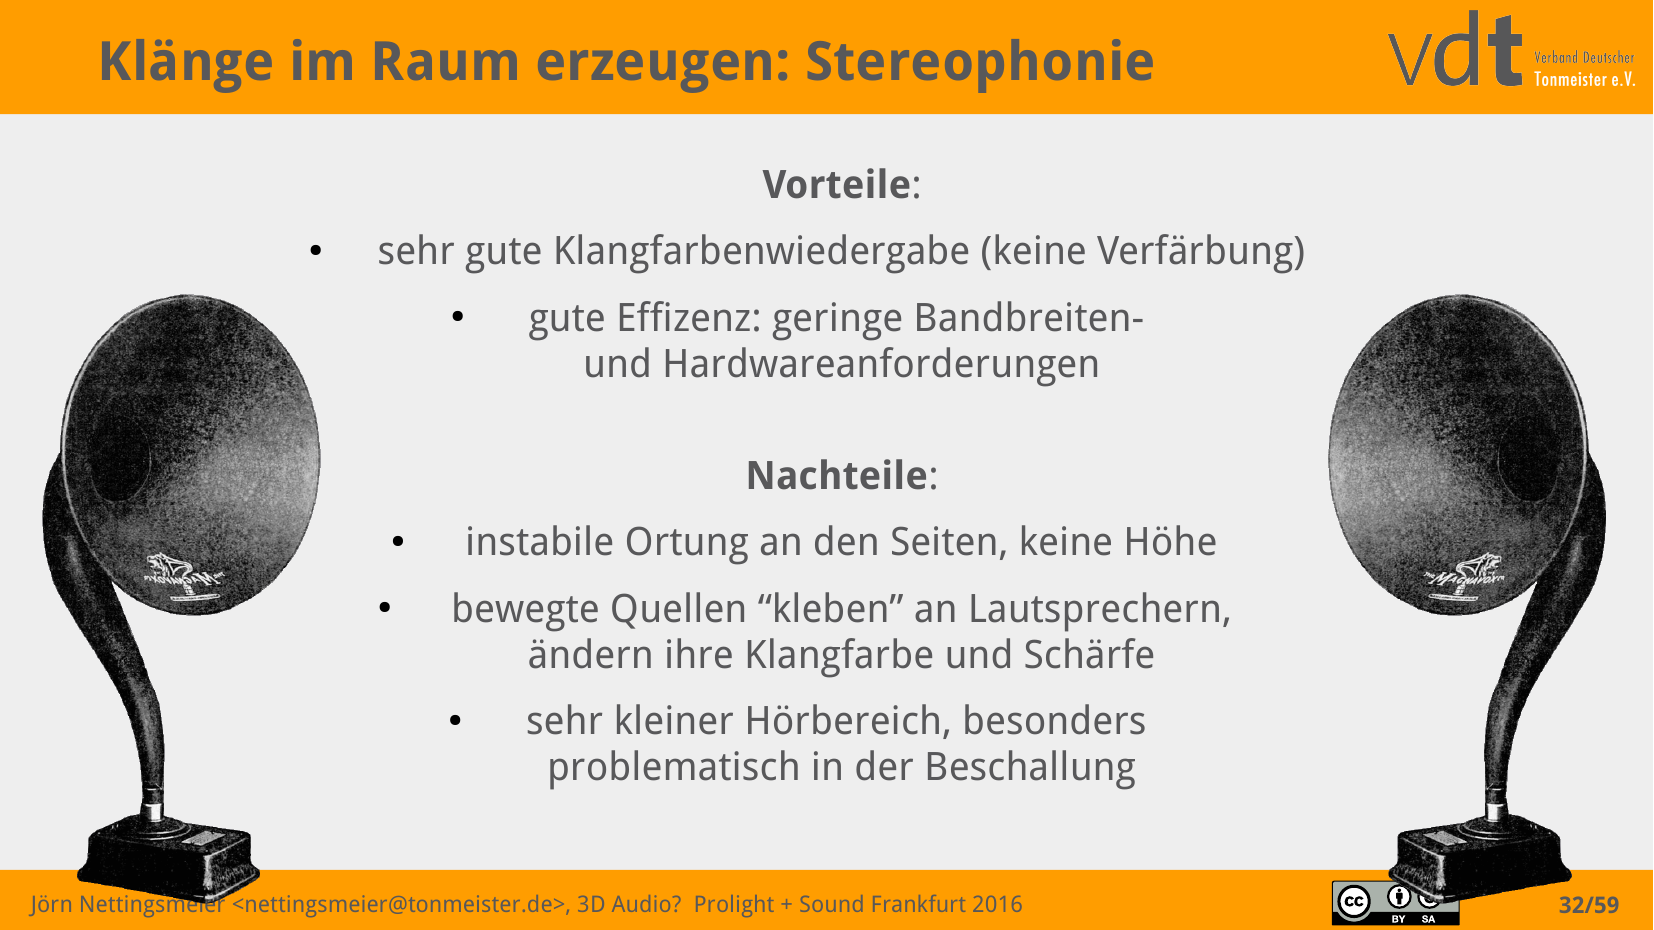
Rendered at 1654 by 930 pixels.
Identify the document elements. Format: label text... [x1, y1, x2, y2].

list Vorteile: sehr gute Klangfarbenwiedergabe (keine Verfärbung) gute Effizenz: geringe Bandbreiten- und Hardwareanforderungen Nachteile: instabile Ortung an den Seiten, keine Höhe bewegte Quellen “kleben” an Lautsprechern, ändern ihre Klangfarbe und Schärfe sehr kleiner Hörbereich, besonders problematisch in der Beschallung [65, 161, 1553, 793]
picture [1377, 0, 1646, 104]
picture [1307, 276, 1628, 919]
picture [20, 276, 341, 919]
title Klänge im Raum erzeugen: Stereophonie [97, 4, 1215, 119]
